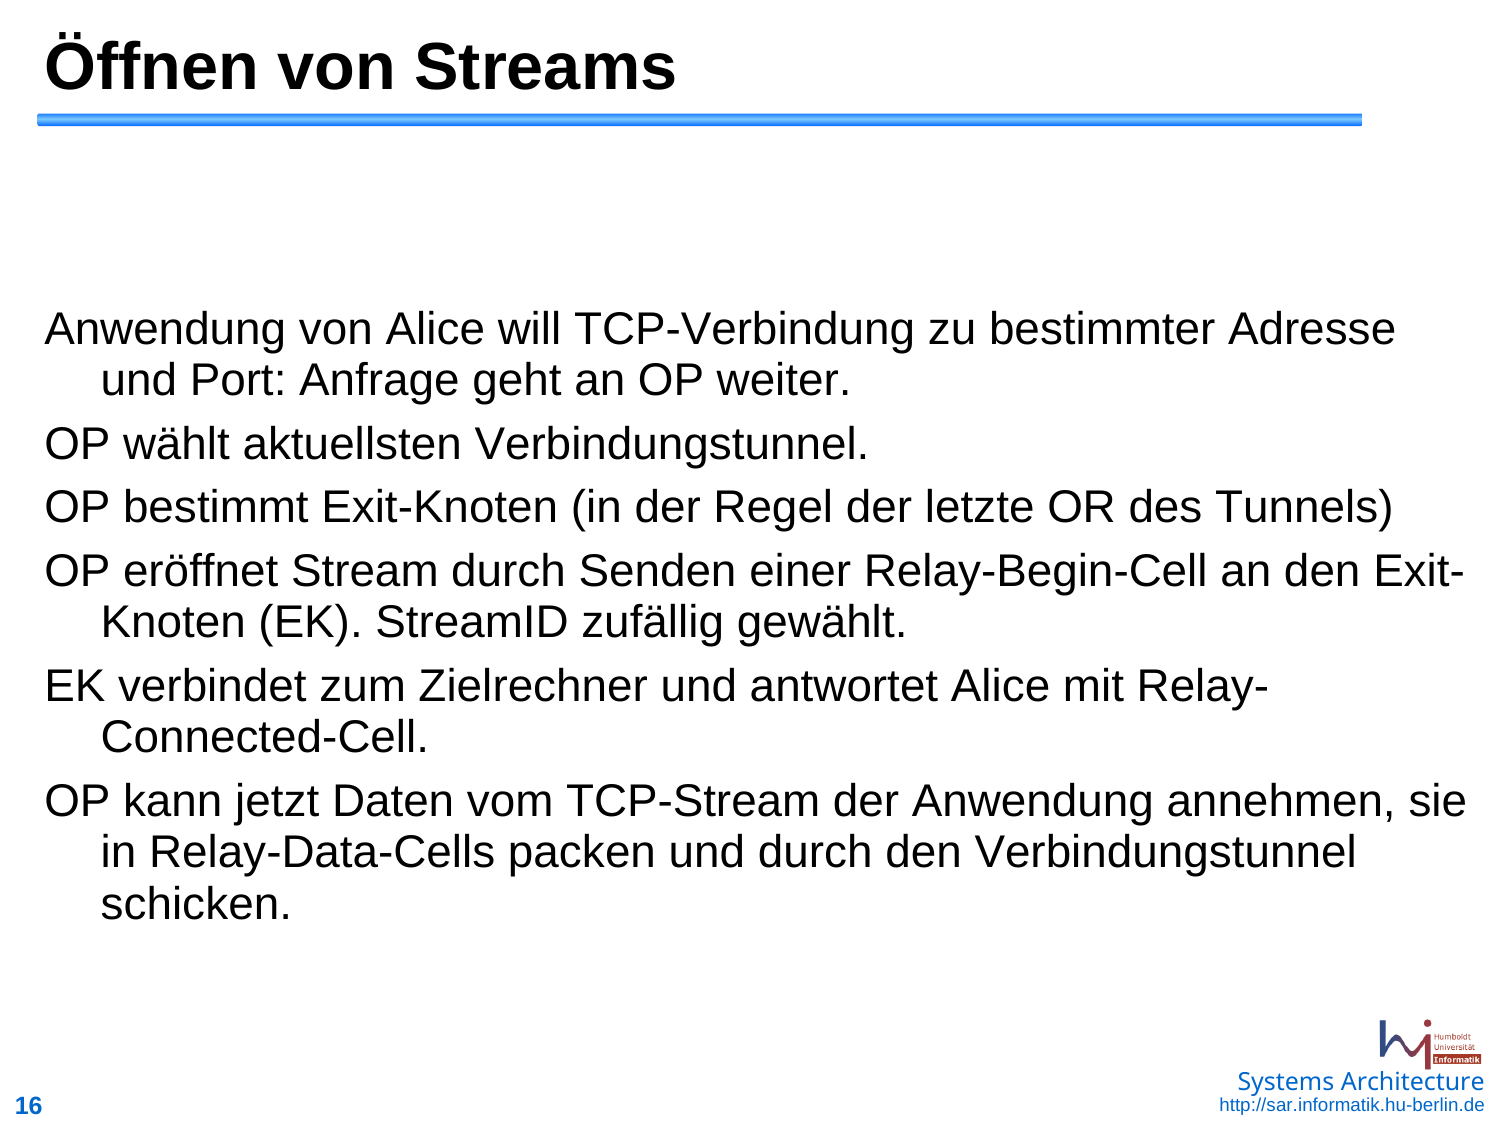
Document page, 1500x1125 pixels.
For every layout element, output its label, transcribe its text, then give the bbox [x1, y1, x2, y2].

picture [1376, 1016, 1483, 1071]
title Öffnen von Streams [29, 19, 1500, 114]
list Anwendung von Alice will TCP-Verbindung zu bestimmter Adresse und Port: Anfrage geht an OP weiter. OP wählt aktuellsten Verbindungstunnel. OP bestimmt Exit-Knoten (in der Regel der letzte OR des Tunnels) OP eröffnet Stream durch Senden einer Relay-Begin-Cell an den Exit-Knoten (EK). StreamID zufällig gewählt. EK verbindet zum Zielrechner und antwortet Alice mit Relay-Connected-Cell. OP kann jetzt Daten vom TCP-Stream der Anwendung annehmen, sie in Relay-Data-Cells packen und durch den Verbindungstunnel schicken. [29, 295, 1500, 934]
